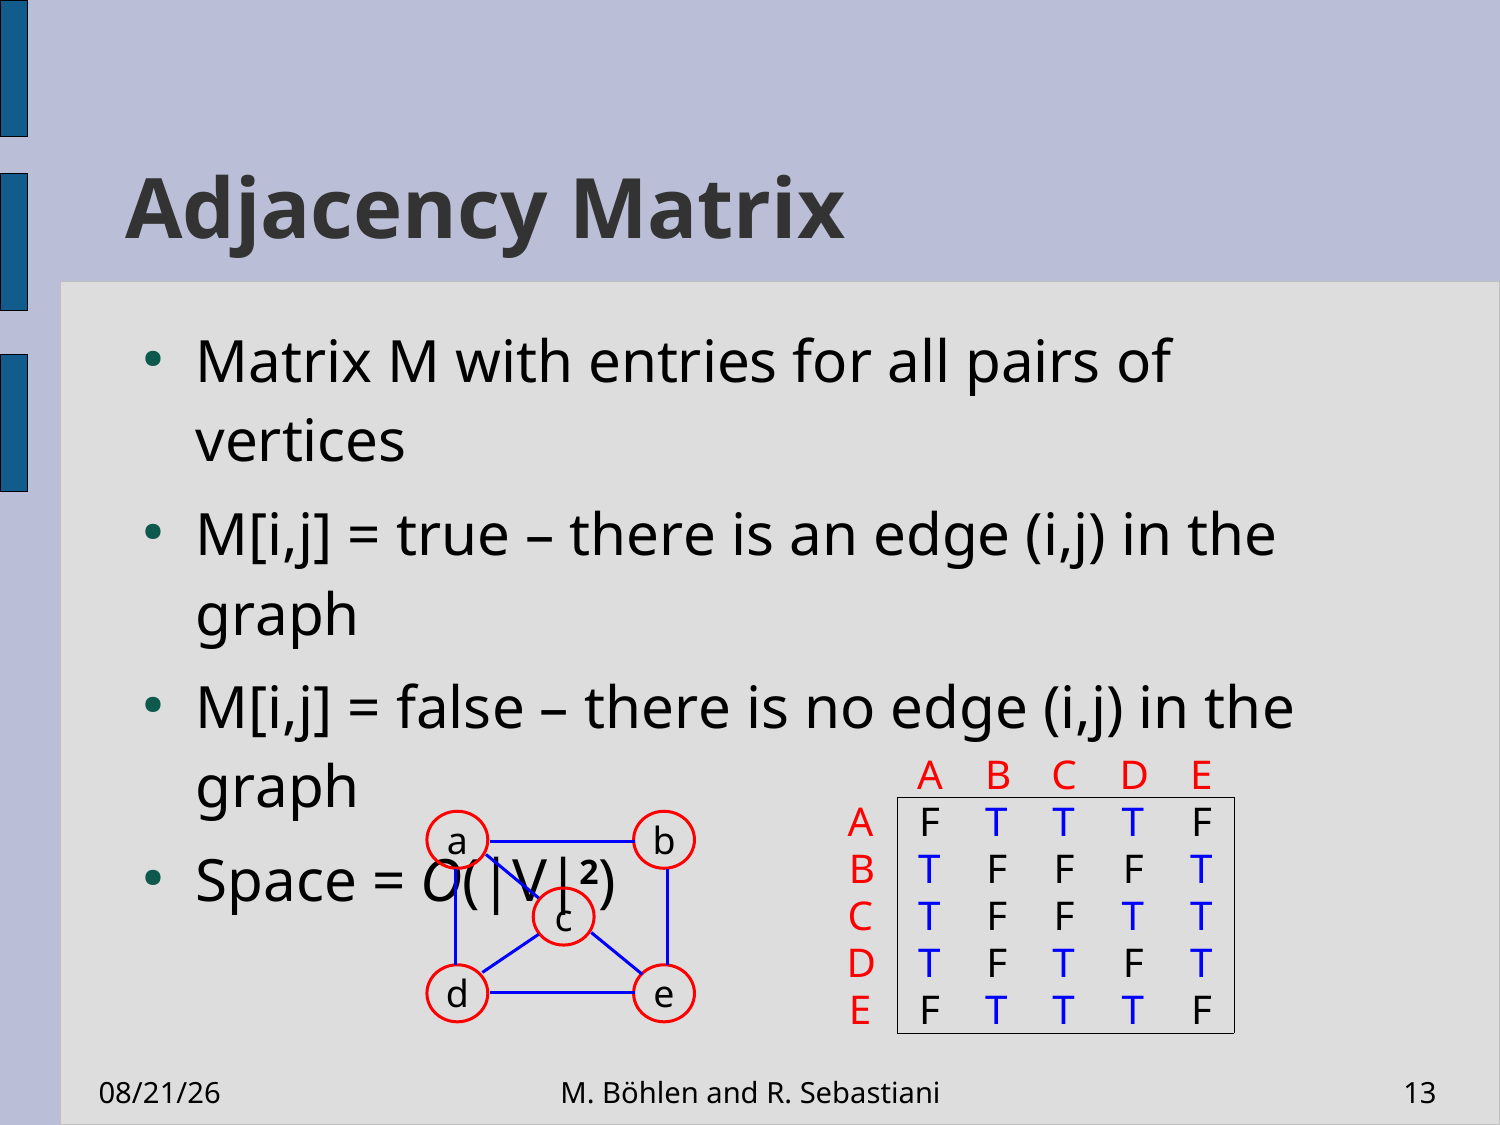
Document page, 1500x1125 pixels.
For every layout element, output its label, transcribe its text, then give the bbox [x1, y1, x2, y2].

text_box b [633, 811, 695, 869]
list Matrix M with entries for all pairs of vertices M[i,j] = true – there is an edge (i,j) in the graph M[i,j] = false – there is no edge (i,j) in the graph Space = O(|V|2) [110, 312, 1392, 1037]
title Adjacency Matrix [110, 67, 1392, 271]
text_box d [426, 964, 488, 1022]
text_box a [426, 811, 488, 869]
text_box c [533, 888, 595, 946]
chart [825, 750, 1238, 1037]
text_box e [633, 964, 695, 1022]
